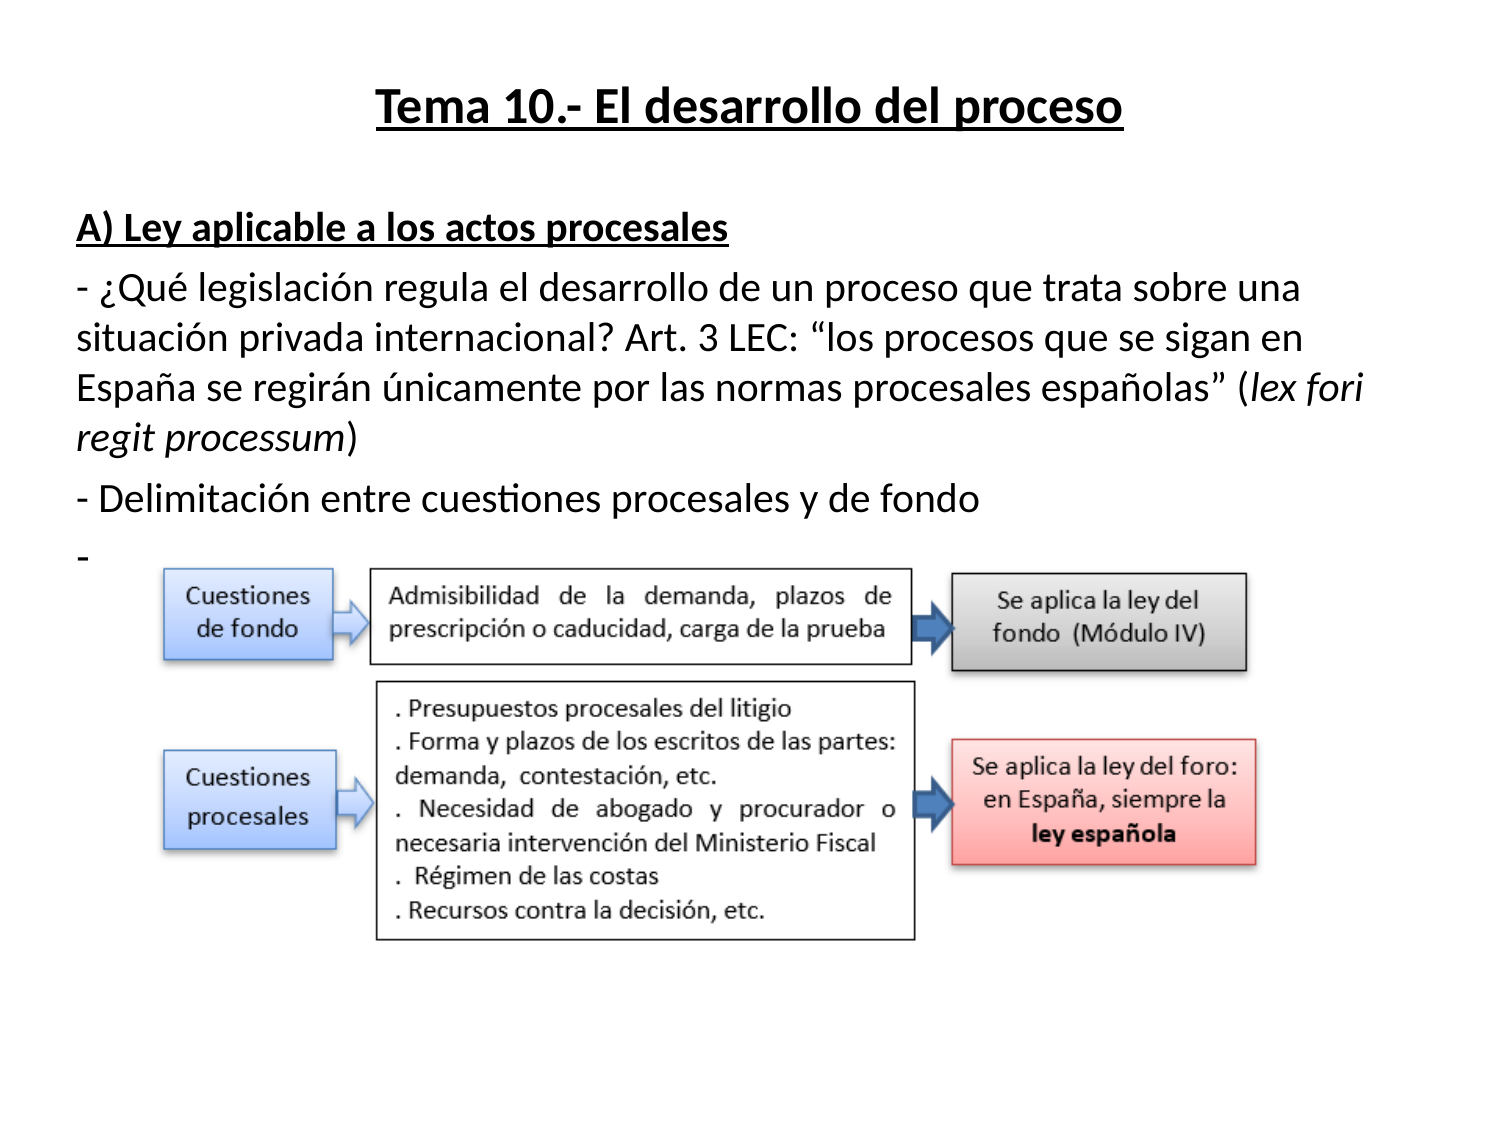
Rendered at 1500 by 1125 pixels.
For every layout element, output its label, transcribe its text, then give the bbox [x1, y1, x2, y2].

picture [126, 548, 1277, 958]
title Tema 10.- El desarrollo del proceso [75, 45, 1426, 162]
list A) Ley aplicable a los actos procesales - ¿Qué legislación regula el desarrollo de un proceso que trata sobre una situación privada internacional? Art. 3 LEC: “los procesos que se sigan en España se regirán únicamente por las normas procesales españolas” (lex fori regit processum) - Delimitación entre cuestiones procesales y de fondo [61, 191, 1439, 1073]
